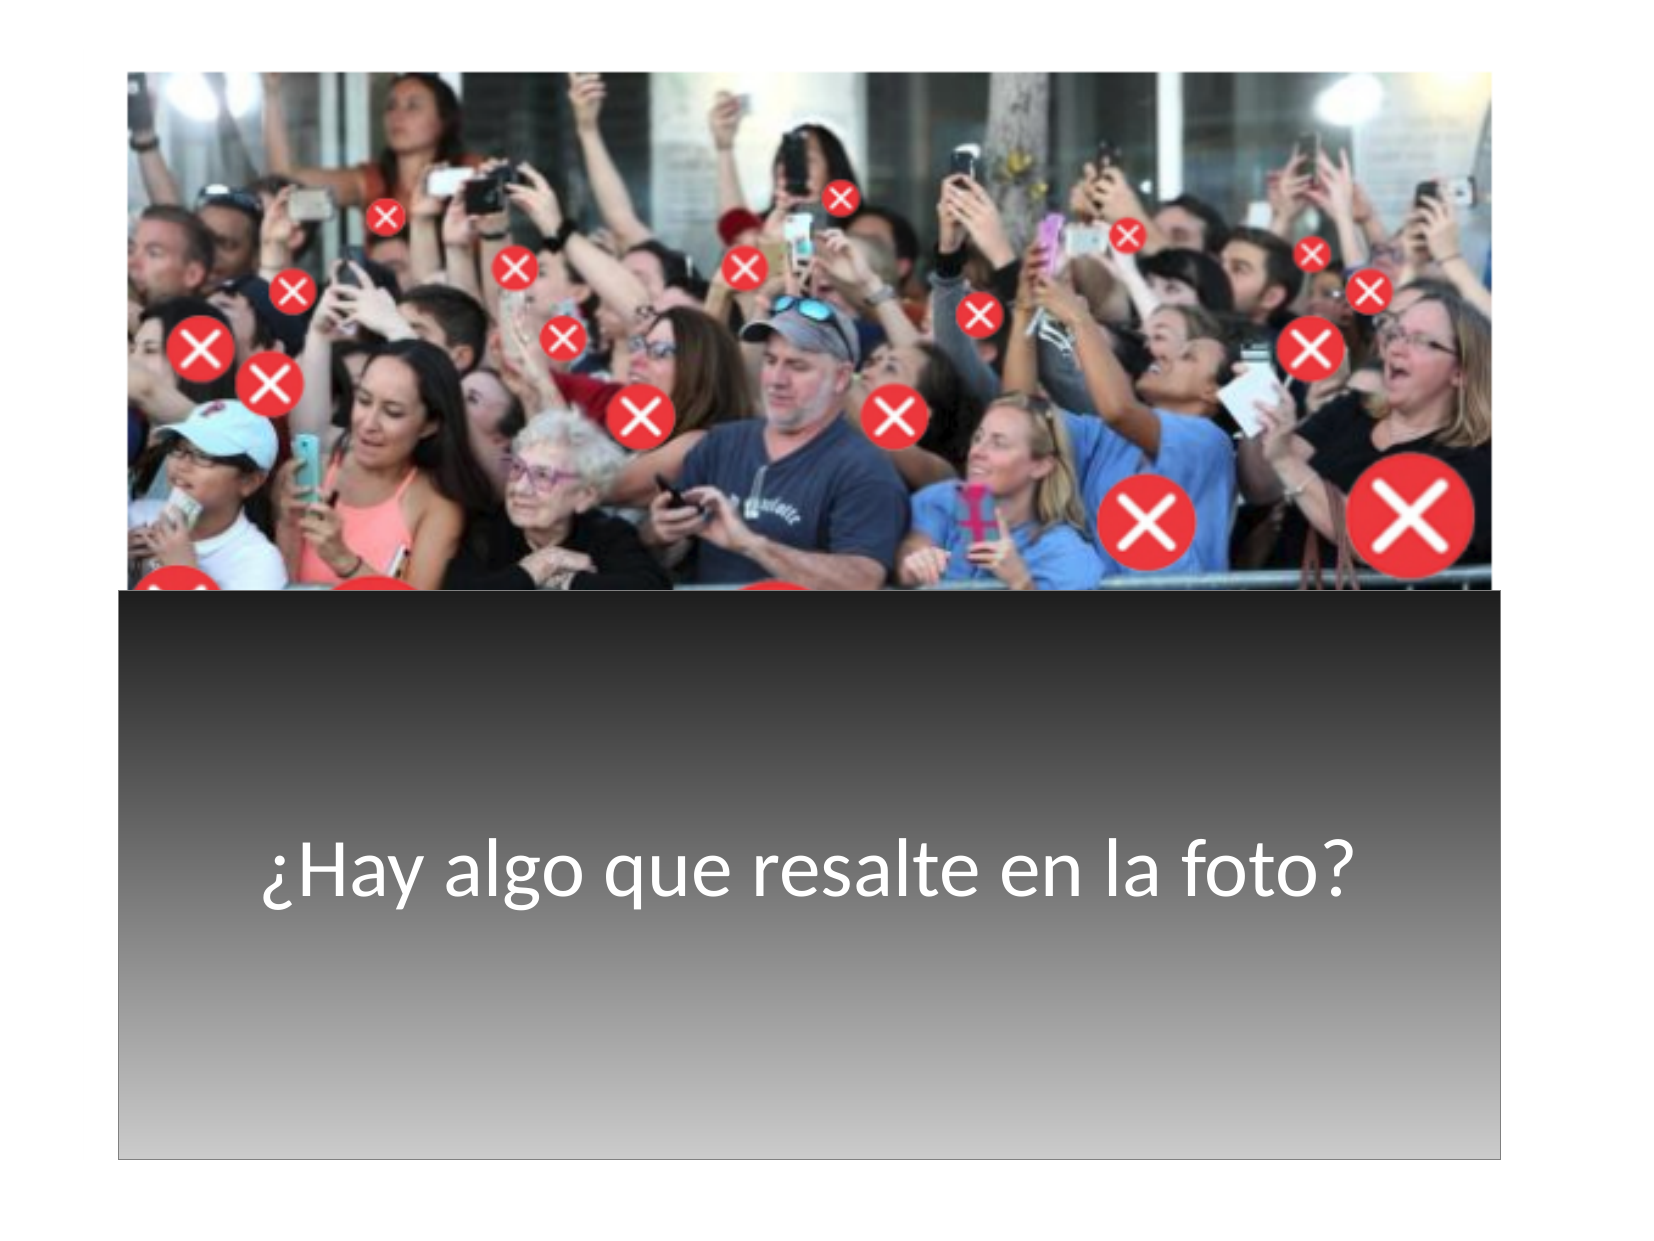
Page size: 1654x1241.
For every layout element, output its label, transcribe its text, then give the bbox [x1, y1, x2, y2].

text_box ¿Hay algo que resalte en la foto? [118, 590, 1501, 1160]
picture [82, 49, 1524, 1160]
